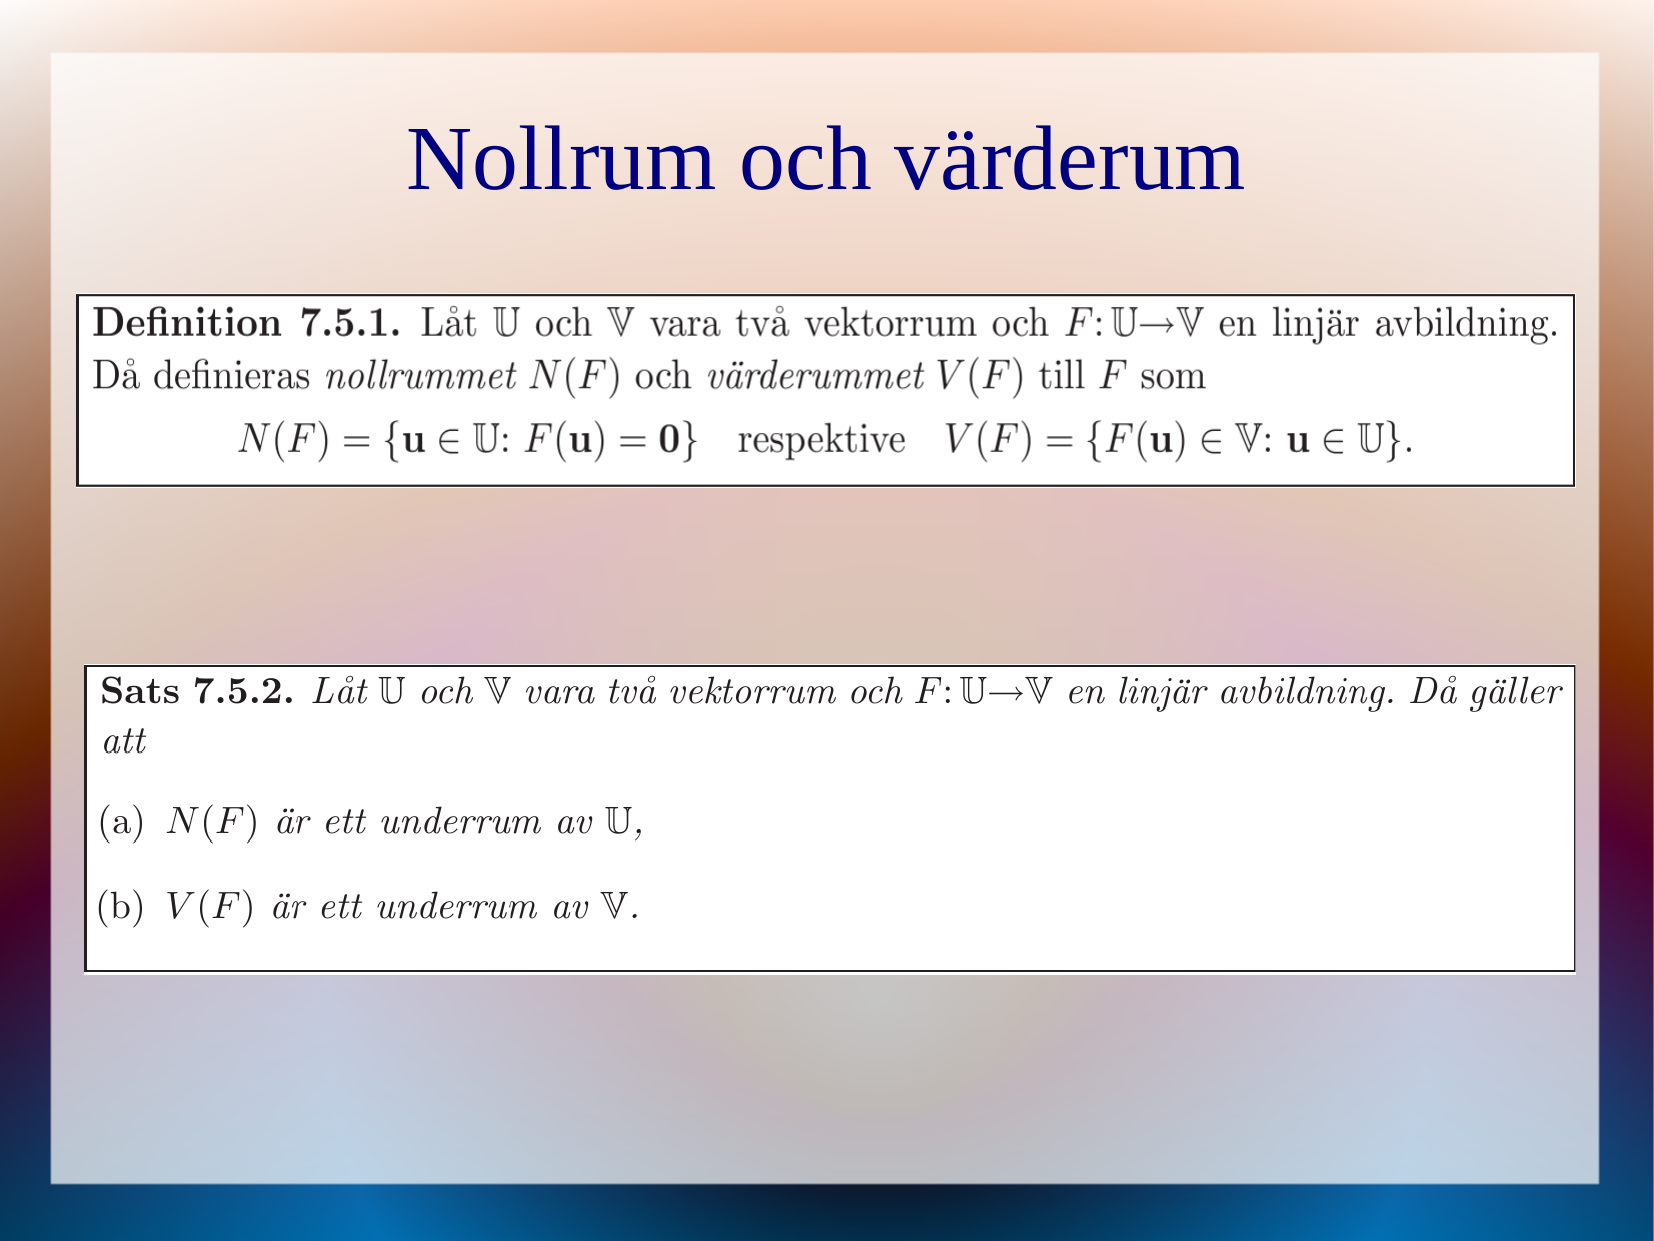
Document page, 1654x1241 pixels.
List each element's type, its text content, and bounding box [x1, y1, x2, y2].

title Nollrum och värderum [82, 62, 1571, 256]
picture [0, 0, 1654, 1241]
